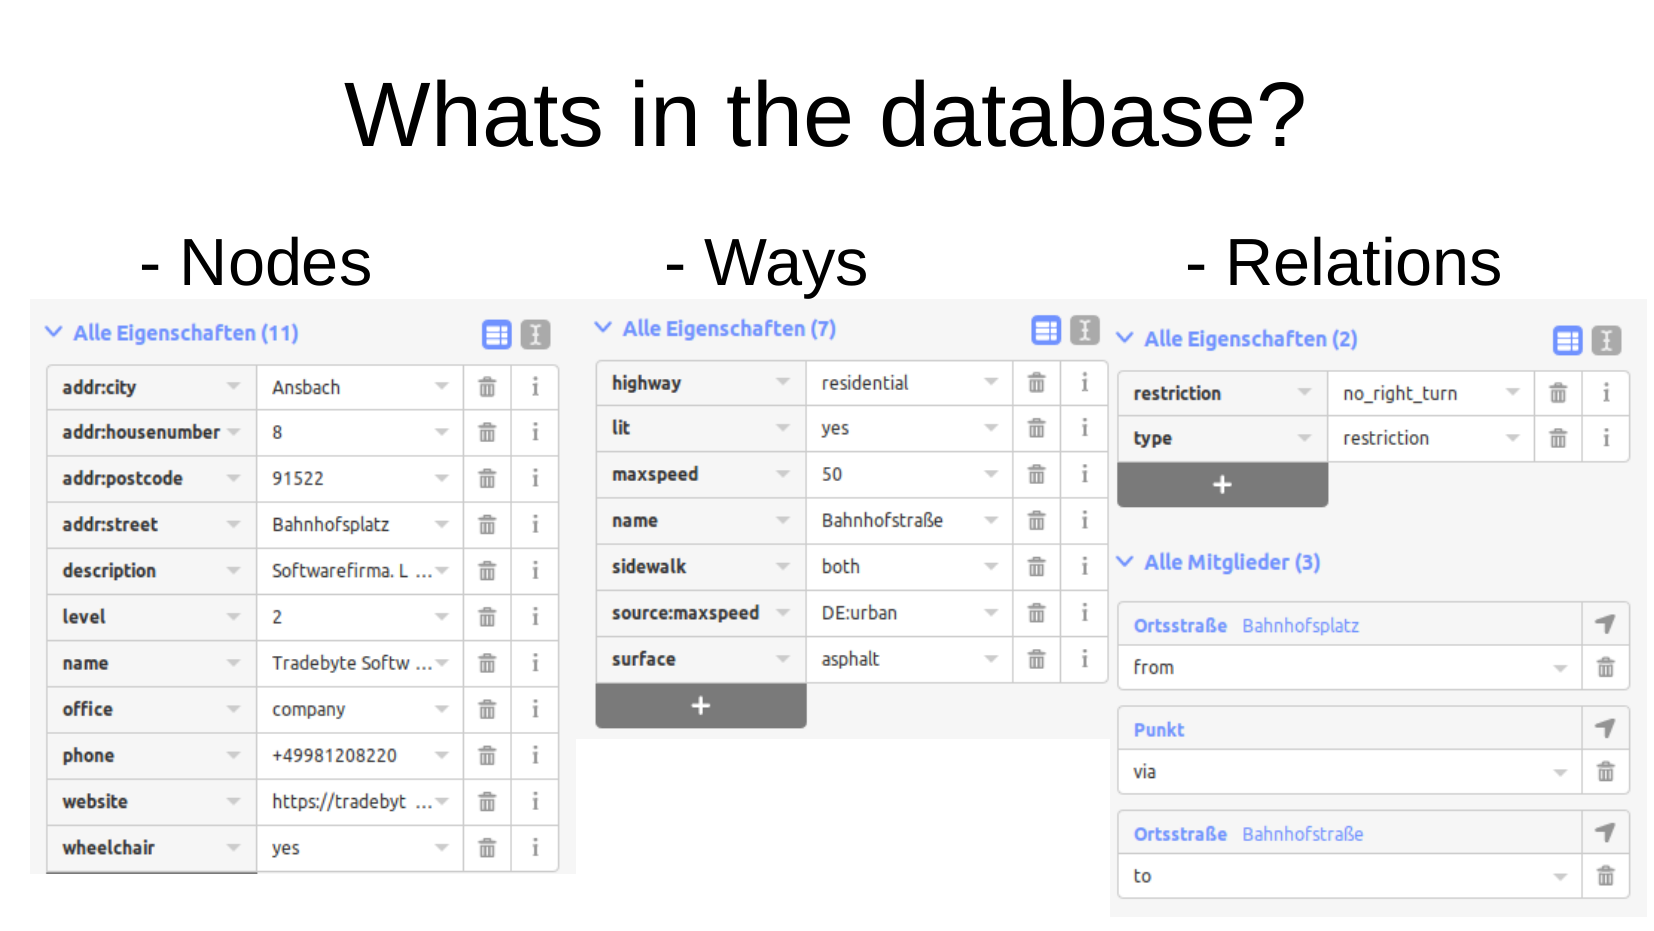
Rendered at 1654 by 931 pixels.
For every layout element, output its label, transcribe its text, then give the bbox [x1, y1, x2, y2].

text_box - Relations [1185, 150, 1546, 450]
text_box - Ways [664, 225, 931, 375]
picture [30, 299, 1647, 917]
subtitle - Nodes [139, 225, 406, 299]
title Whats in the database? [82, 37, 1571, 193]
